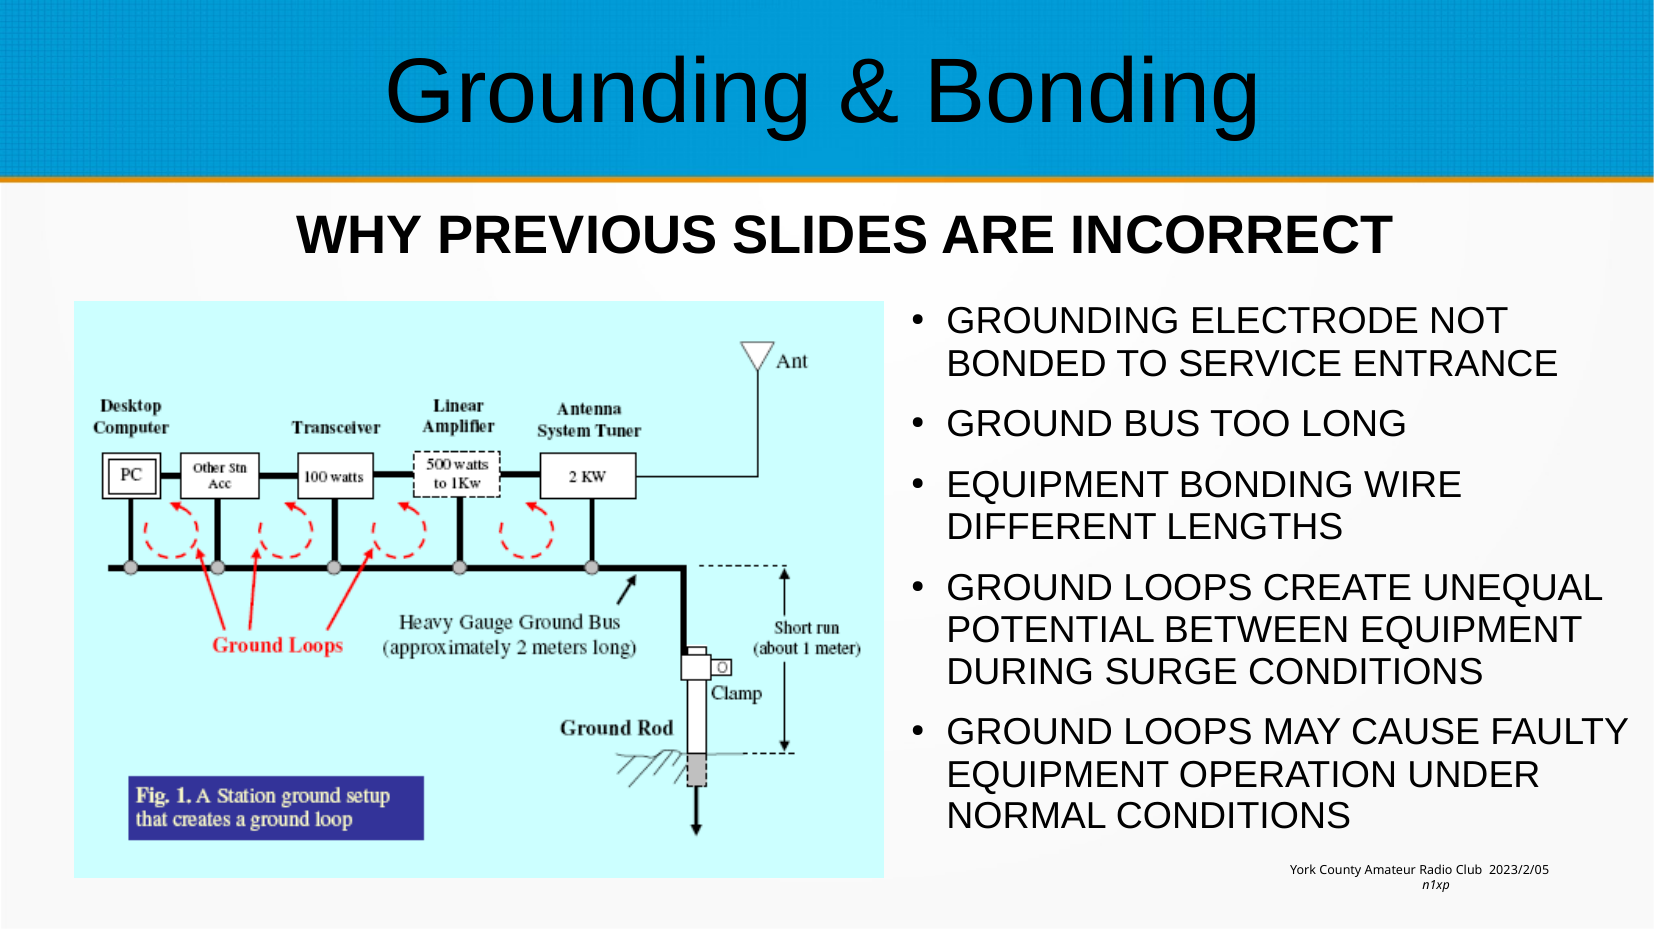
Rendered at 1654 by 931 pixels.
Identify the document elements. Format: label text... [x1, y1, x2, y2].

text_box WHY PREVIOUS SLIDES ARE INCORRECT [281, 197, 1455, 334]
text_box Grounding & Bonding [201, 31, 1446, 150]
text_box York County Amateur Radio Club 2023/2/05 n1xp [1284, 856, 1588, 897]
text_box GROUNDING ELECTRODE NOT BONDED TO SERVICE ENTRANCE GROUND BUS TOO LONG EQUIPMENT BONDING WIRE DIFFERENT LENGTHS GROUND LOOPS CREATE UNEQUAL POTENTIAL BETWEEN EQUIPMENT DURING SURGE CONDITIONS GROUND LOOPS MAY CAUSE FAULTY EQUIPMENT OPERATION UNDER NORMAL CONDITIONS [896, 292, 1654, 845]
picture [0, 175, 1654, 931]
